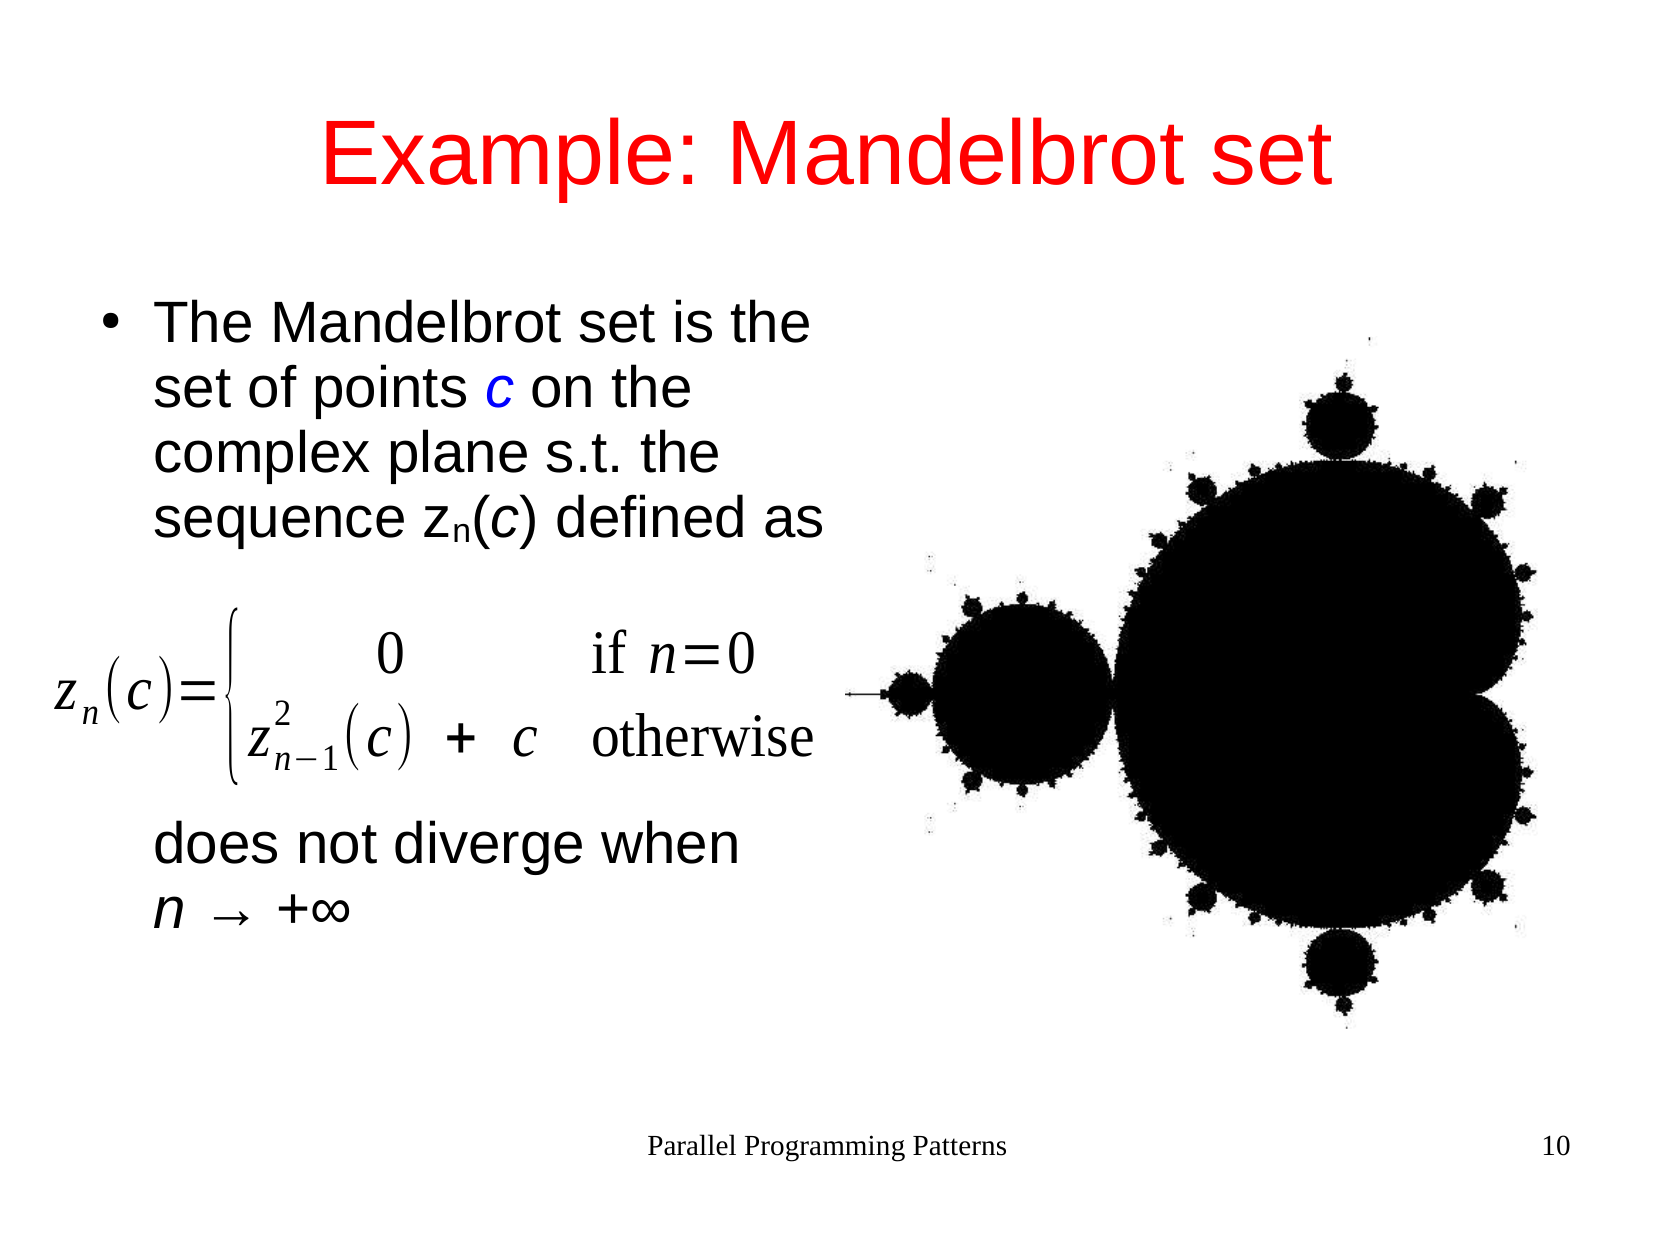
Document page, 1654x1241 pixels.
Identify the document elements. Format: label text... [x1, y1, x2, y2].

title Example: Mandelbrot set [82, 49, 1571, 257]
chart [45, 603, 826, 788]
list The Mandelbrot set is the set of points c on the complex plane s.t. the sequence zn(c) defined as does not diverge when n → +∞ [82, 290, 863, 1109]
picture [845, 336, 1572, 1063]
